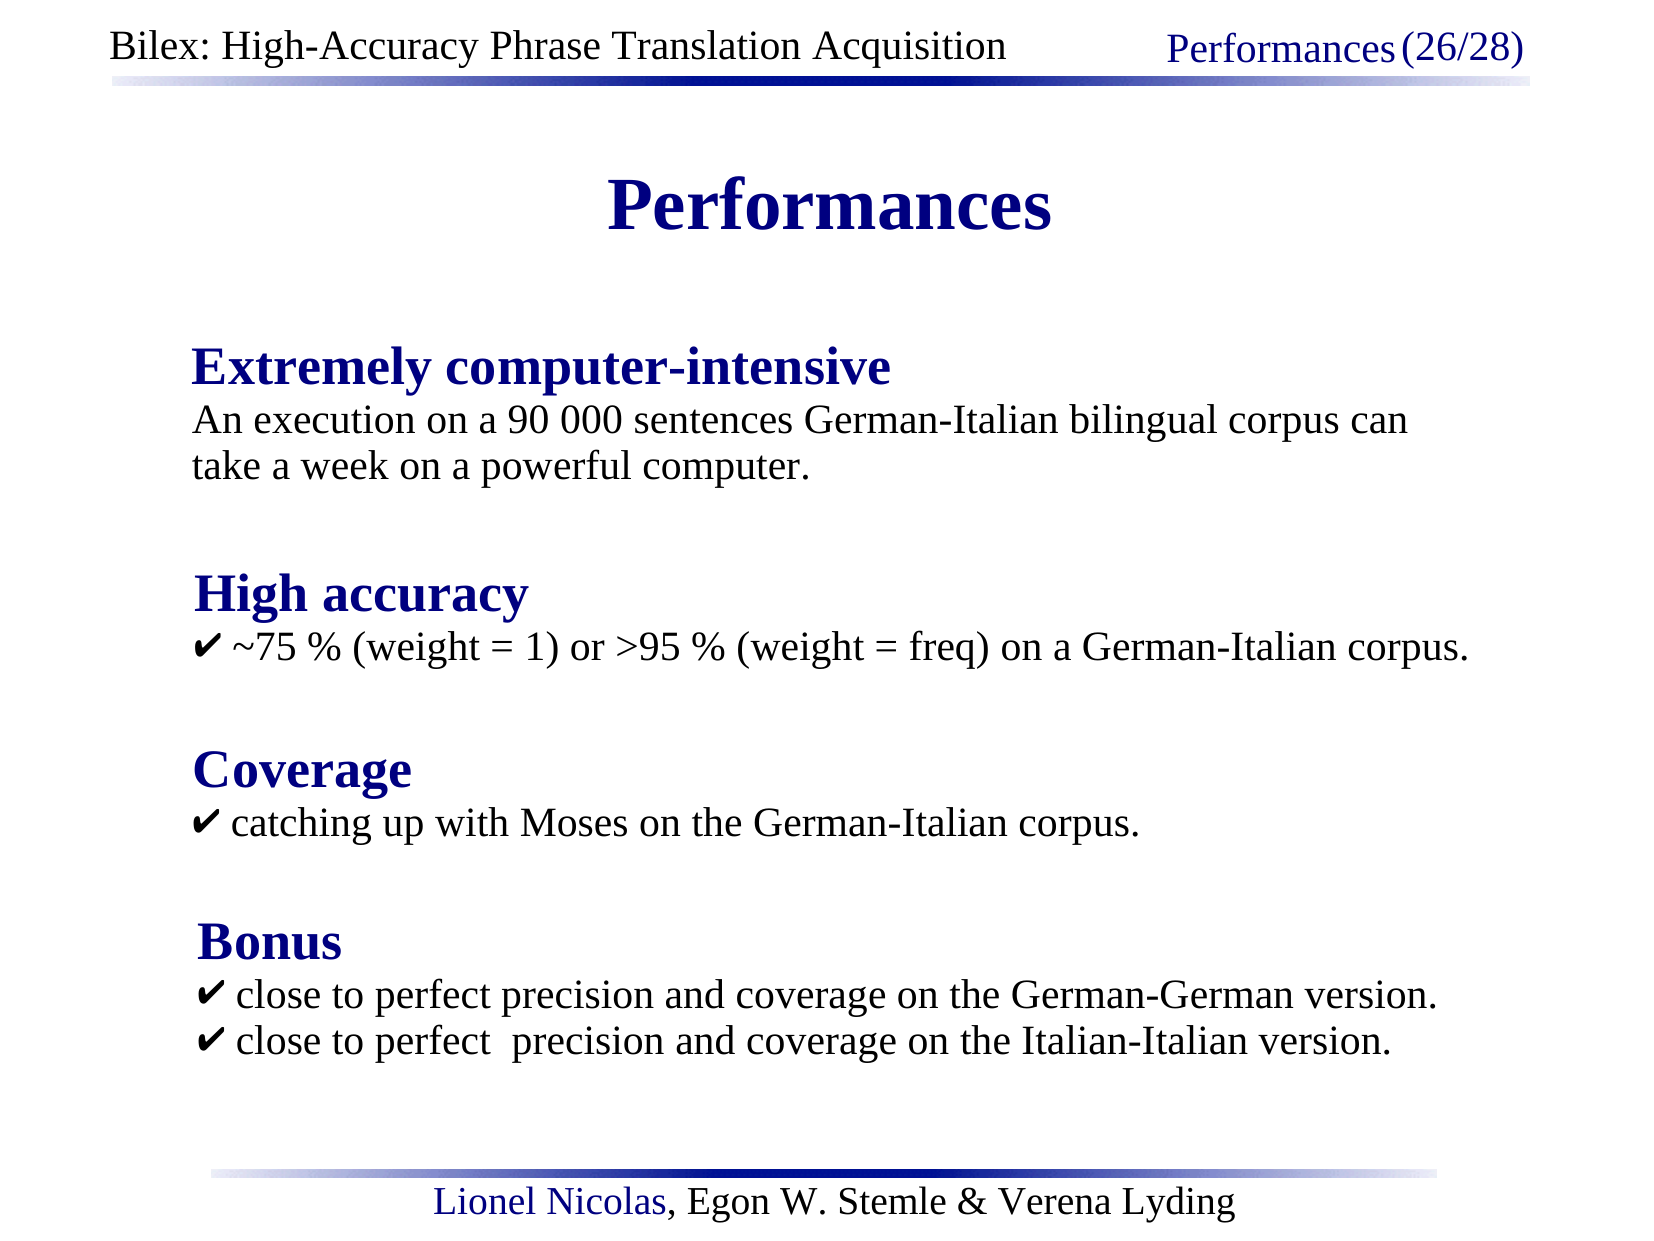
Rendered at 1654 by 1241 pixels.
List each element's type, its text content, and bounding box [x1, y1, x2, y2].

picture [211, 1169, 1437, 1178]
text_box High accuracy ~75 % (weight = 1) or >95 % (weight = freq) on a German-Italian corpus. [179, 513, 1571, 848]
text_box Coverage catching up with Moses on the German-Italian corpus. [178, 732, 1459, 1071]
text_box Performances [384, 155, 1276, 366]
text_box Extremely computer-intensive An execution on a 90 000 sentences German-Italian bilingual corpus can take a week on a powerful computer. [177, 328, 1436, 516]
text_box Performances [1151, 17, 1412, 84]
picture [112, 76, 1530, 86]
text_box Bonus close to perfect precision and coverage on the German-German version. close to perfect precision and coverage on the Italian-Italian version. [183, 903, 1518, 1091]
